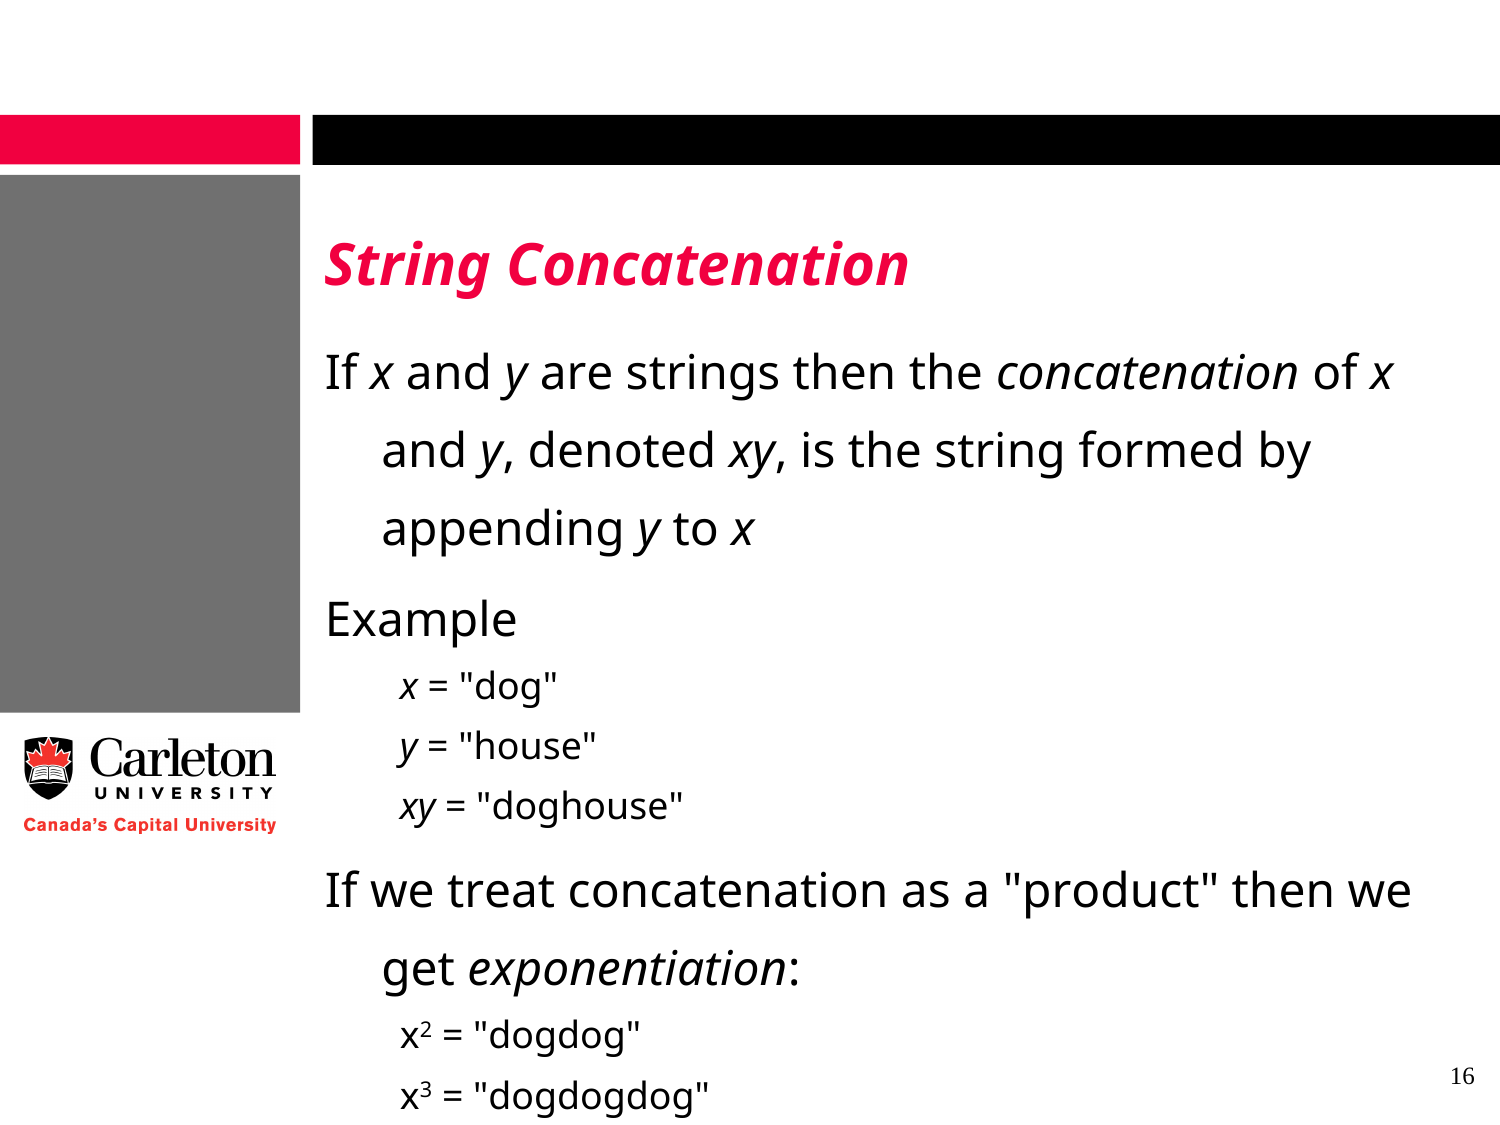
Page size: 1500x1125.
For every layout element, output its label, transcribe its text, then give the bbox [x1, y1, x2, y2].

list If x and y are strings then the concatenation of x and y, denoted xy, is the string formed by appending y to x Example x = "dog" y = "house" xy = "doghouse" If we treat concatenation as a "product" then we get exponentiation: x2 = "dogdog" x3 = "dogdogdog" [324, 324, 1450, 1036]
title String Concatenation [324, 194, 1450, 324]
picture [24, 737, 276, 834]
